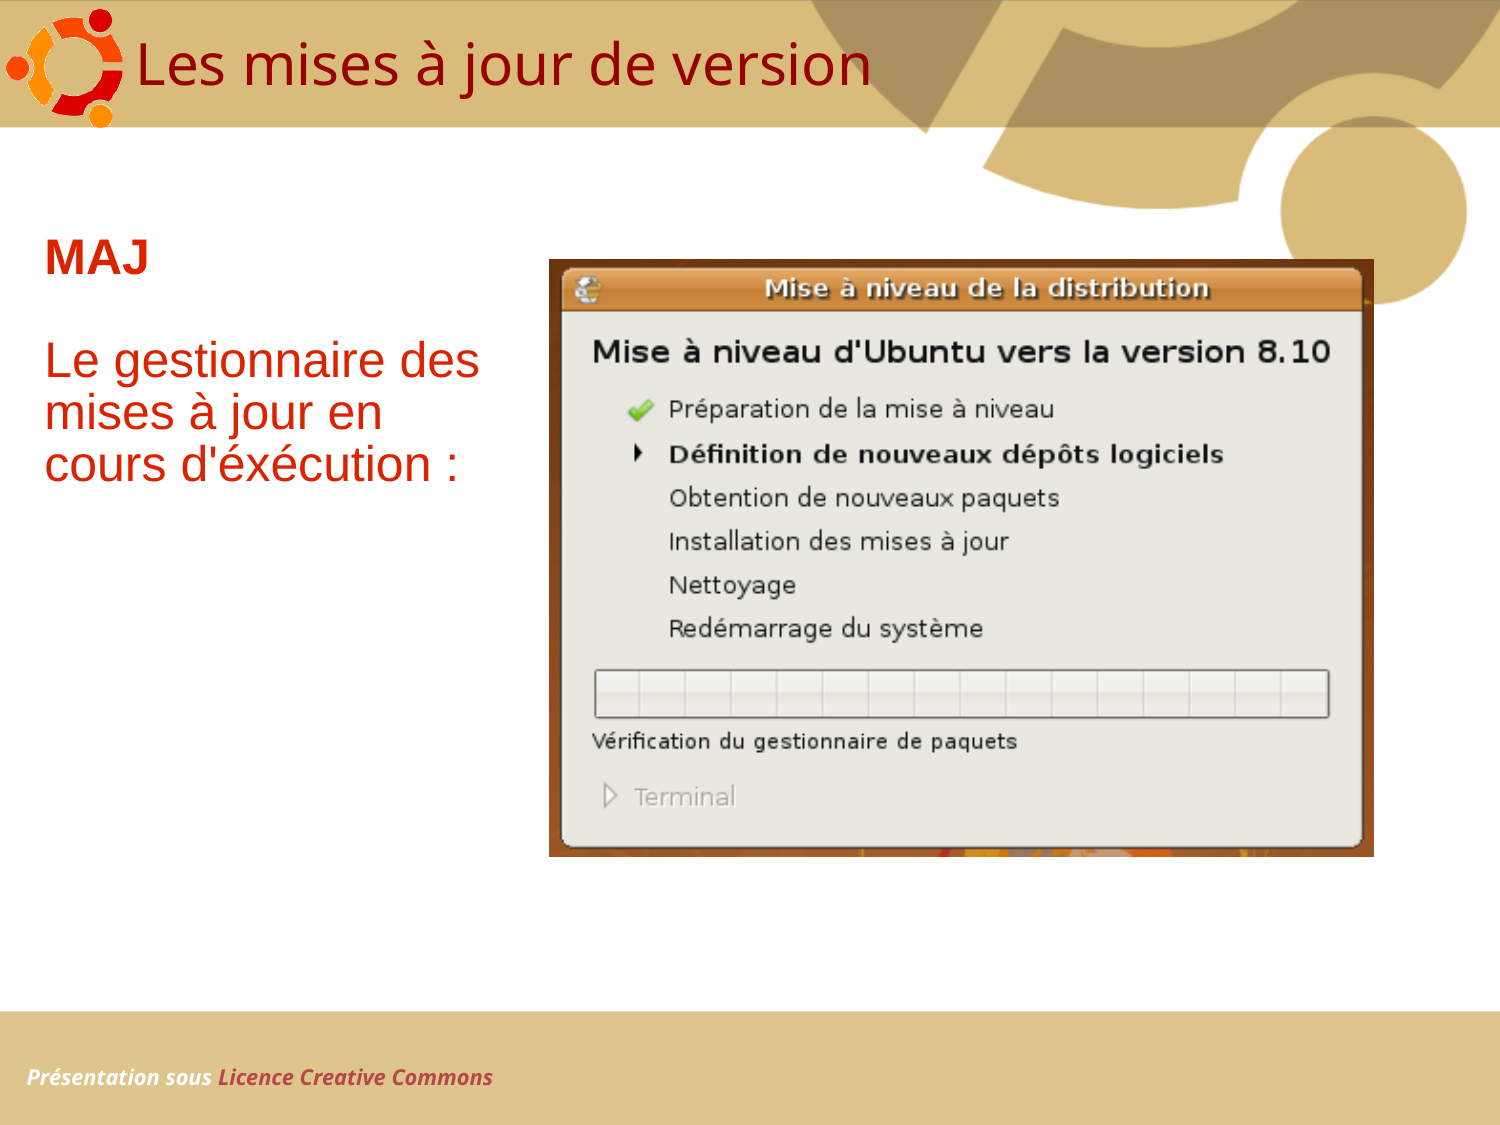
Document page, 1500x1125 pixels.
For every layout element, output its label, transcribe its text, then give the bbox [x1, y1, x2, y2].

title Les mises à jour de version [135, 0, 1417, 177]
text_box MAJ Le gestionnaire des mises à jour en cours d'éxécution : [29, 225, 502, 680]
picture [0, 0, 1500, 857]
